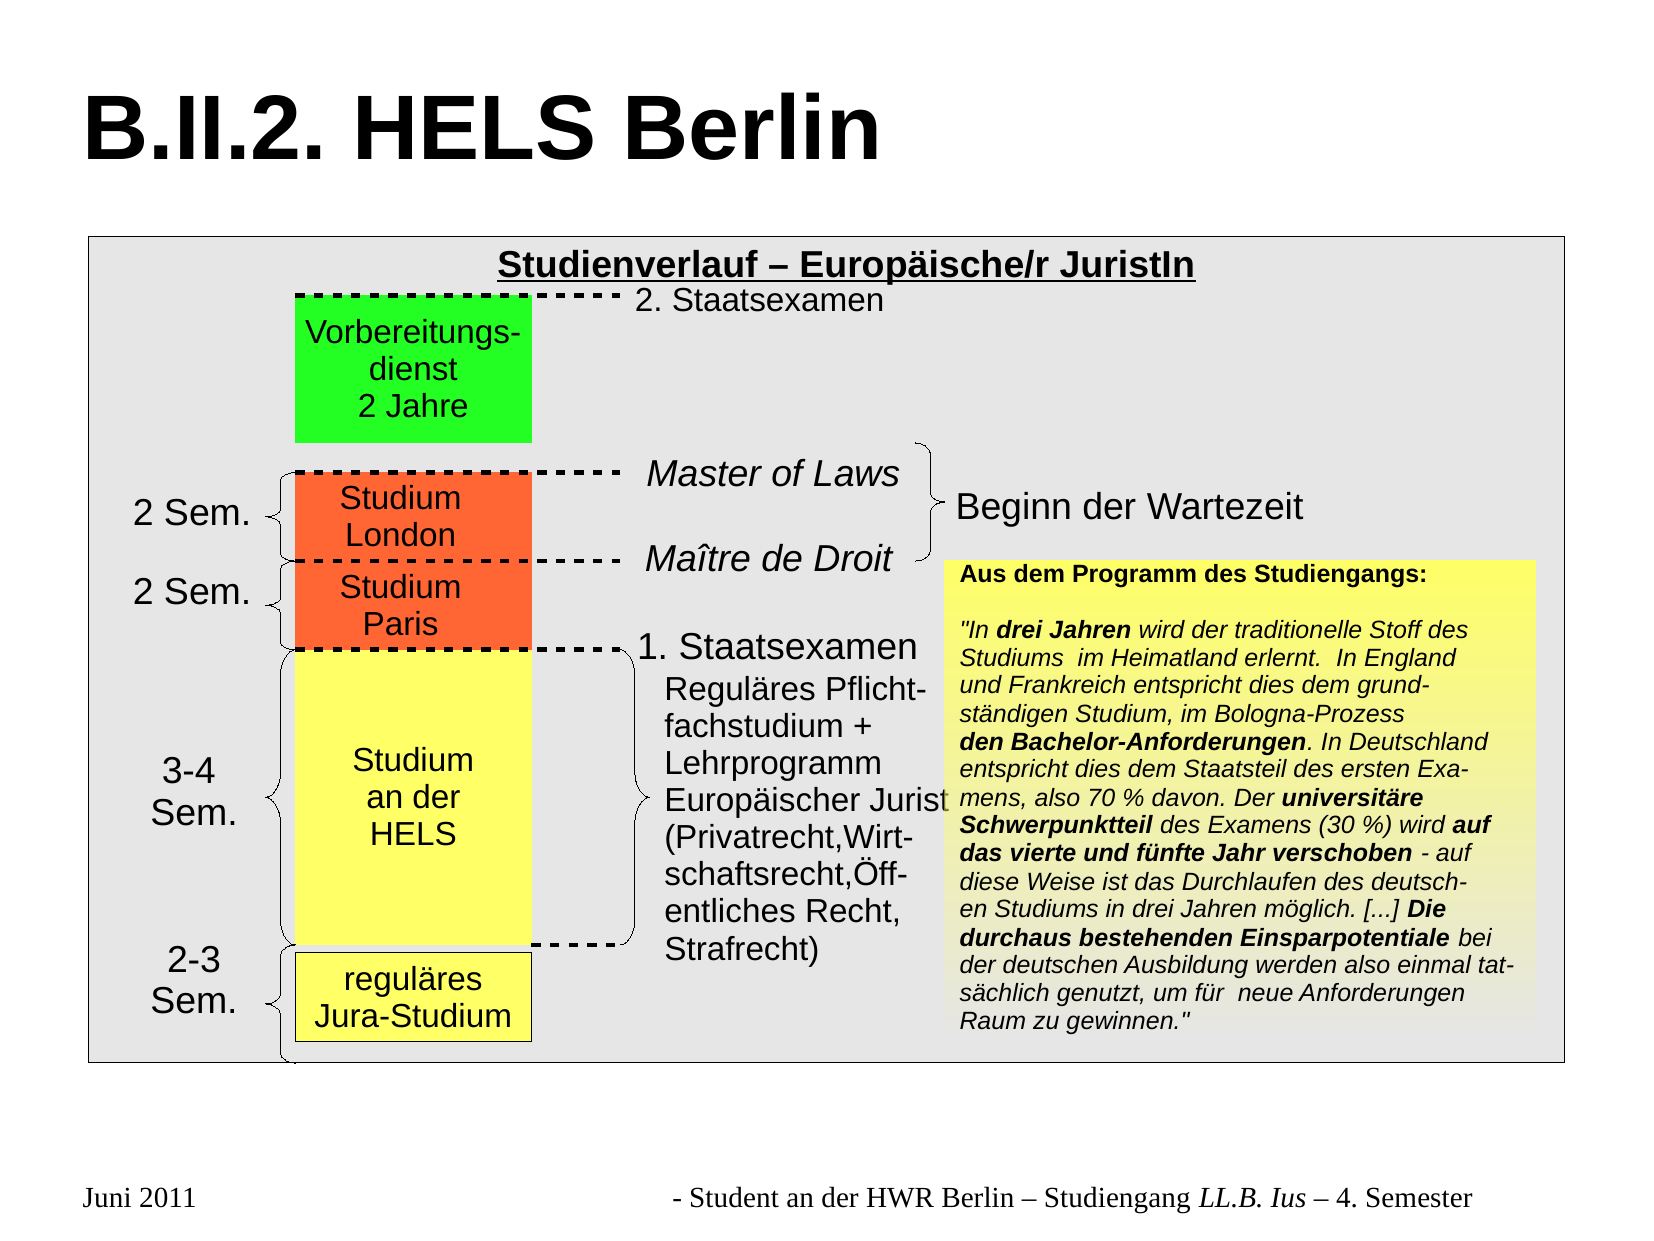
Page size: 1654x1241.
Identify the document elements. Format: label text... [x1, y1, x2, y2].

text_box 1. Staatsexamen [622, 618, 933, 676]
text_box Studienverlauf – Europäische/r JuristIn [482, 236, 1211, 294]
text_box 2-3 Sem. [135, 930, 253, 1030]
text_box Maître de Droit [629, 529, 908, 587]
text_box Reguläres Pflicht- fachstudium + Lehrprogramm Europäischer Jurist (Privatrecht,Wirt- schaftsrecht,Öff- entliches Recht, Strafrecht) [649, 663, 944, 975]
text_box 2 Sem. [118, 484, 267, 544]
text_box Beginn der Wartezeit [940, 477, 1319, 535]
text_box 3-4 Sem. [135, 742, 253, 842]
text_box Master of Laws [631, 445, 916, 502]
text_box reguläres Jura-Studium [295, 952, 532, 1042]
text_box Studium London [324, 472, 477, 562]
text_box Vorbereitungs- dienst 2 Jahre [295, 295, 532, 443]
text_box Studium an der HELS [295, 650, 532, 945]
text_box Aus dem Programm des Studiengangs: "In drei Jahren wird der traditionelle Stoff des Studiums im Heimatland erlernt. In England und Frankreich entspricht dies dem grund- ständigen Studium, im Bologna-Prozess den Bachelor-Anforderungen. In Deutschland entspricht dies dem Staatsteil des ersten Exa- mens, also 70 % davon. Der universitäre Schwerpunktteil des Examens (30 %) wird auf das vierte und fünfte Jahr verschoben - auf diese Weise ist das Durchlaufen des deutsch- en Studiums in drei Jahren möglich. [...] Die durchaus bestehenden Einsparpotentiale bei der deutschen Ausbildung werden also einmal tat- sächlich genutzt, um für neue Anforderungen Raum zu gewinnen." [944, 561, 1536, 1034]
text_box Studium Paris [324, 562, 477, 650]
title B.II.2. HELS Berlin [82, 49, 1571, 207]
text_box [88, 236, 1565, 1063]
text_box 2 Sem. [118, 563, 267, 621]
text_box 2. Staatsexamen [620, 273, 900, 326]
